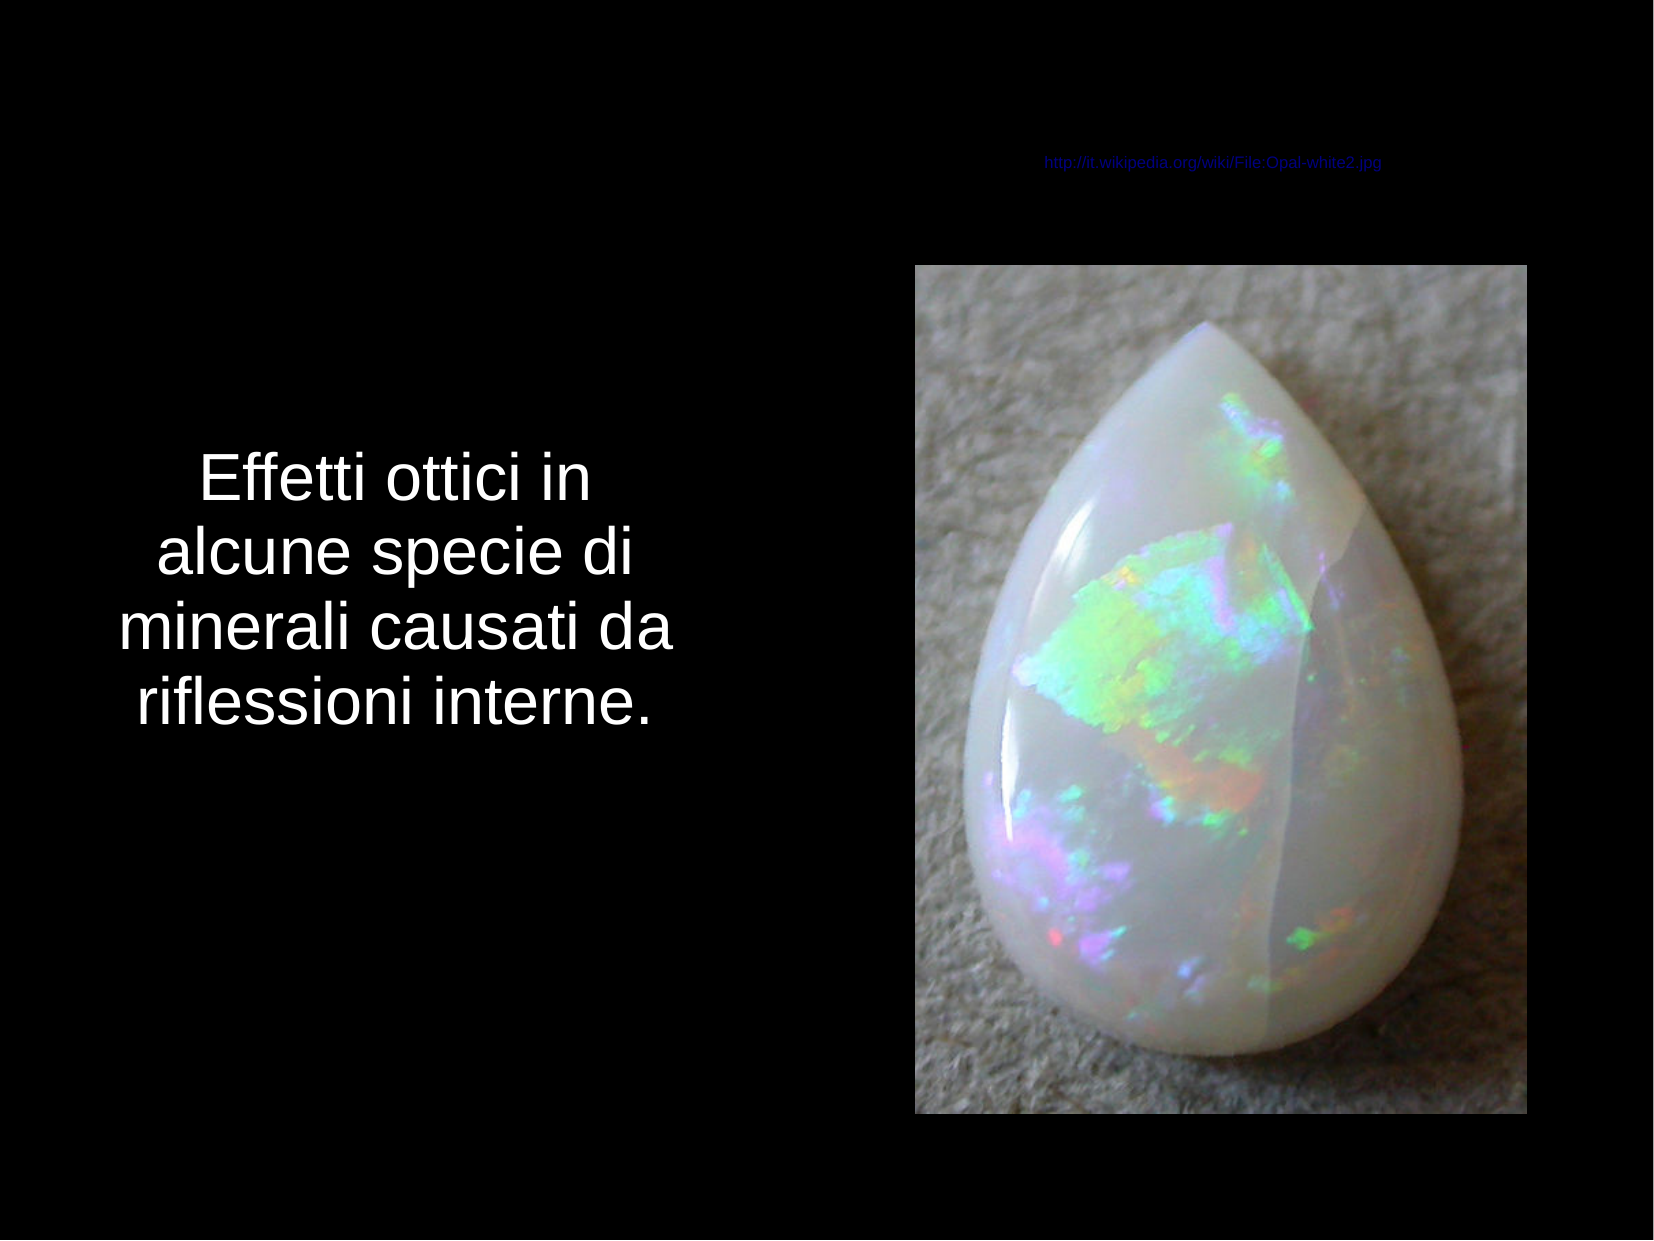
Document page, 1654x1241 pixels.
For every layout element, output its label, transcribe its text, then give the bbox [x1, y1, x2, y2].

picture [915, 265, 1527, 1114]
subtitle http://it.wikipedia.org/wiki/File:Opal-white2.jpg [915, 88, 1512, 237]
title Effetti ottici in alcune specie di minerali causati da riflessioni interne. [112, 292, 680, 886]
